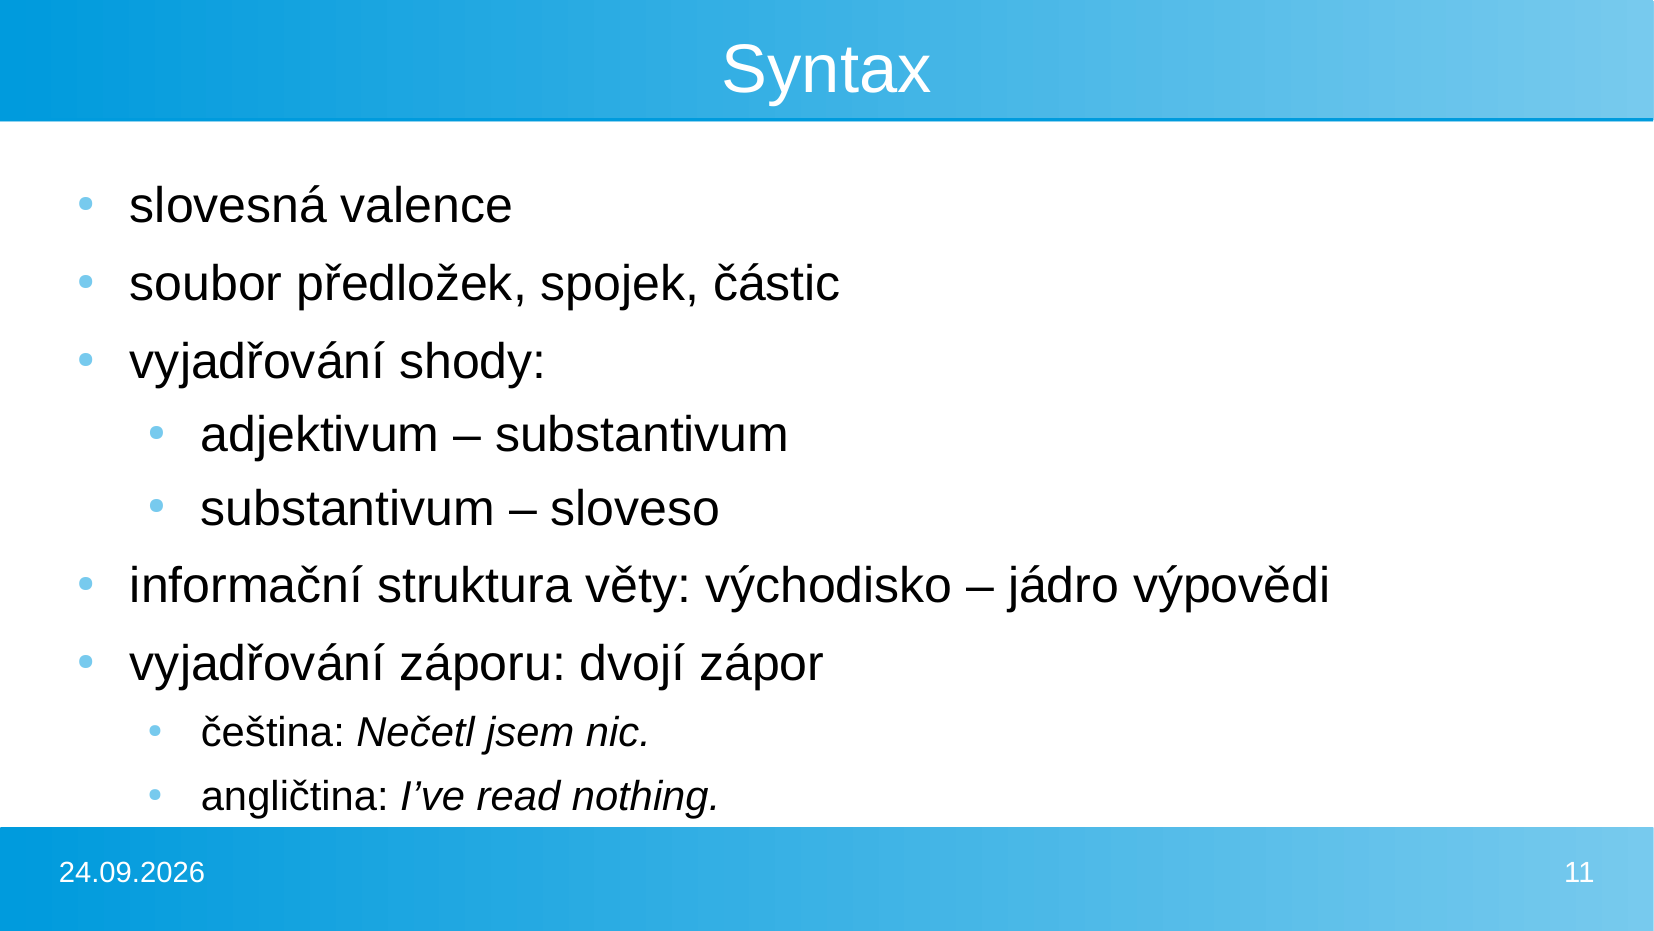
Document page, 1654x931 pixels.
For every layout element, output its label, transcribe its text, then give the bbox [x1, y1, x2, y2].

title Syntax [59, 29, 1595, 108]
list slovesná valence soubor předložek, spojek, částic vyjadřování shody: adjektivum – substantivum substantivum – sloveso informační struktura věty: východisko – jádro výpovědi vyjadřování záporu: dvojí zápor čeština: Nečetl jsem nic. angličtina: I’ve read nothing. [59, 177, 1595, 768]
